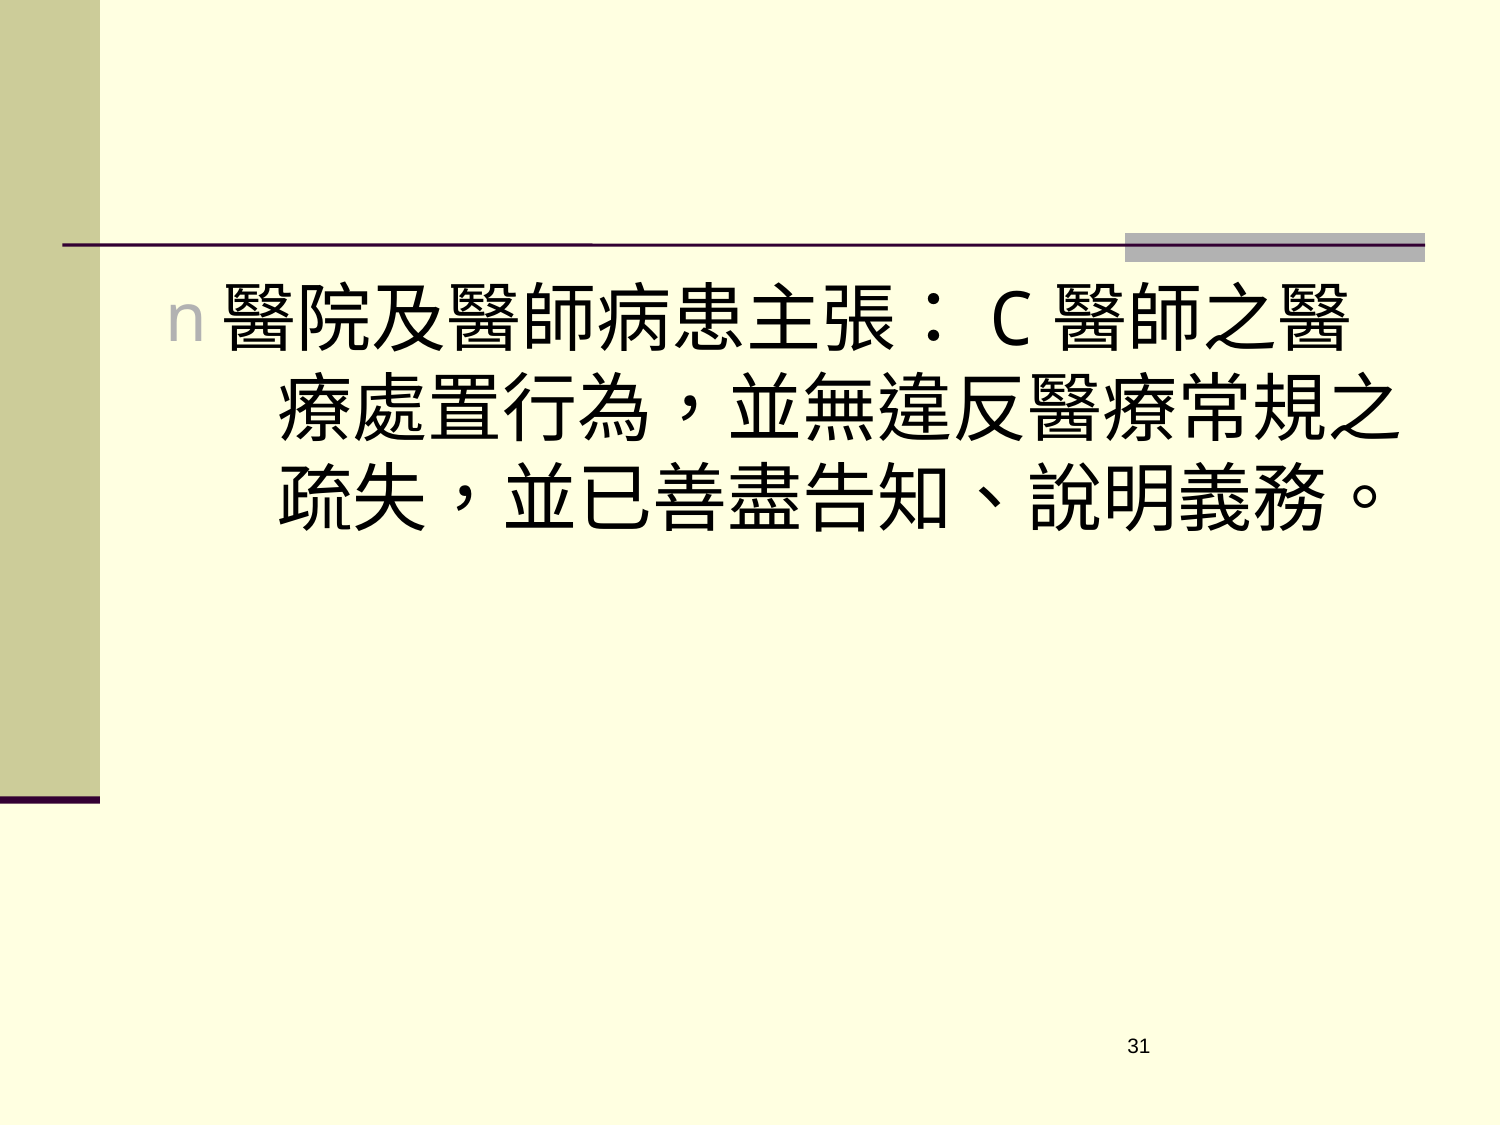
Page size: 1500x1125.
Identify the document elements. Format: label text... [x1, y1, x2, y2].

list 醫院及醫師病患主張：C醫師之醫療處置行為，並無違反醫療常規之疏失，並已善盡告知、說明義務。 [150, 262, 1426, 1006]
text_box [1112, 1025, 1426, 1101]
